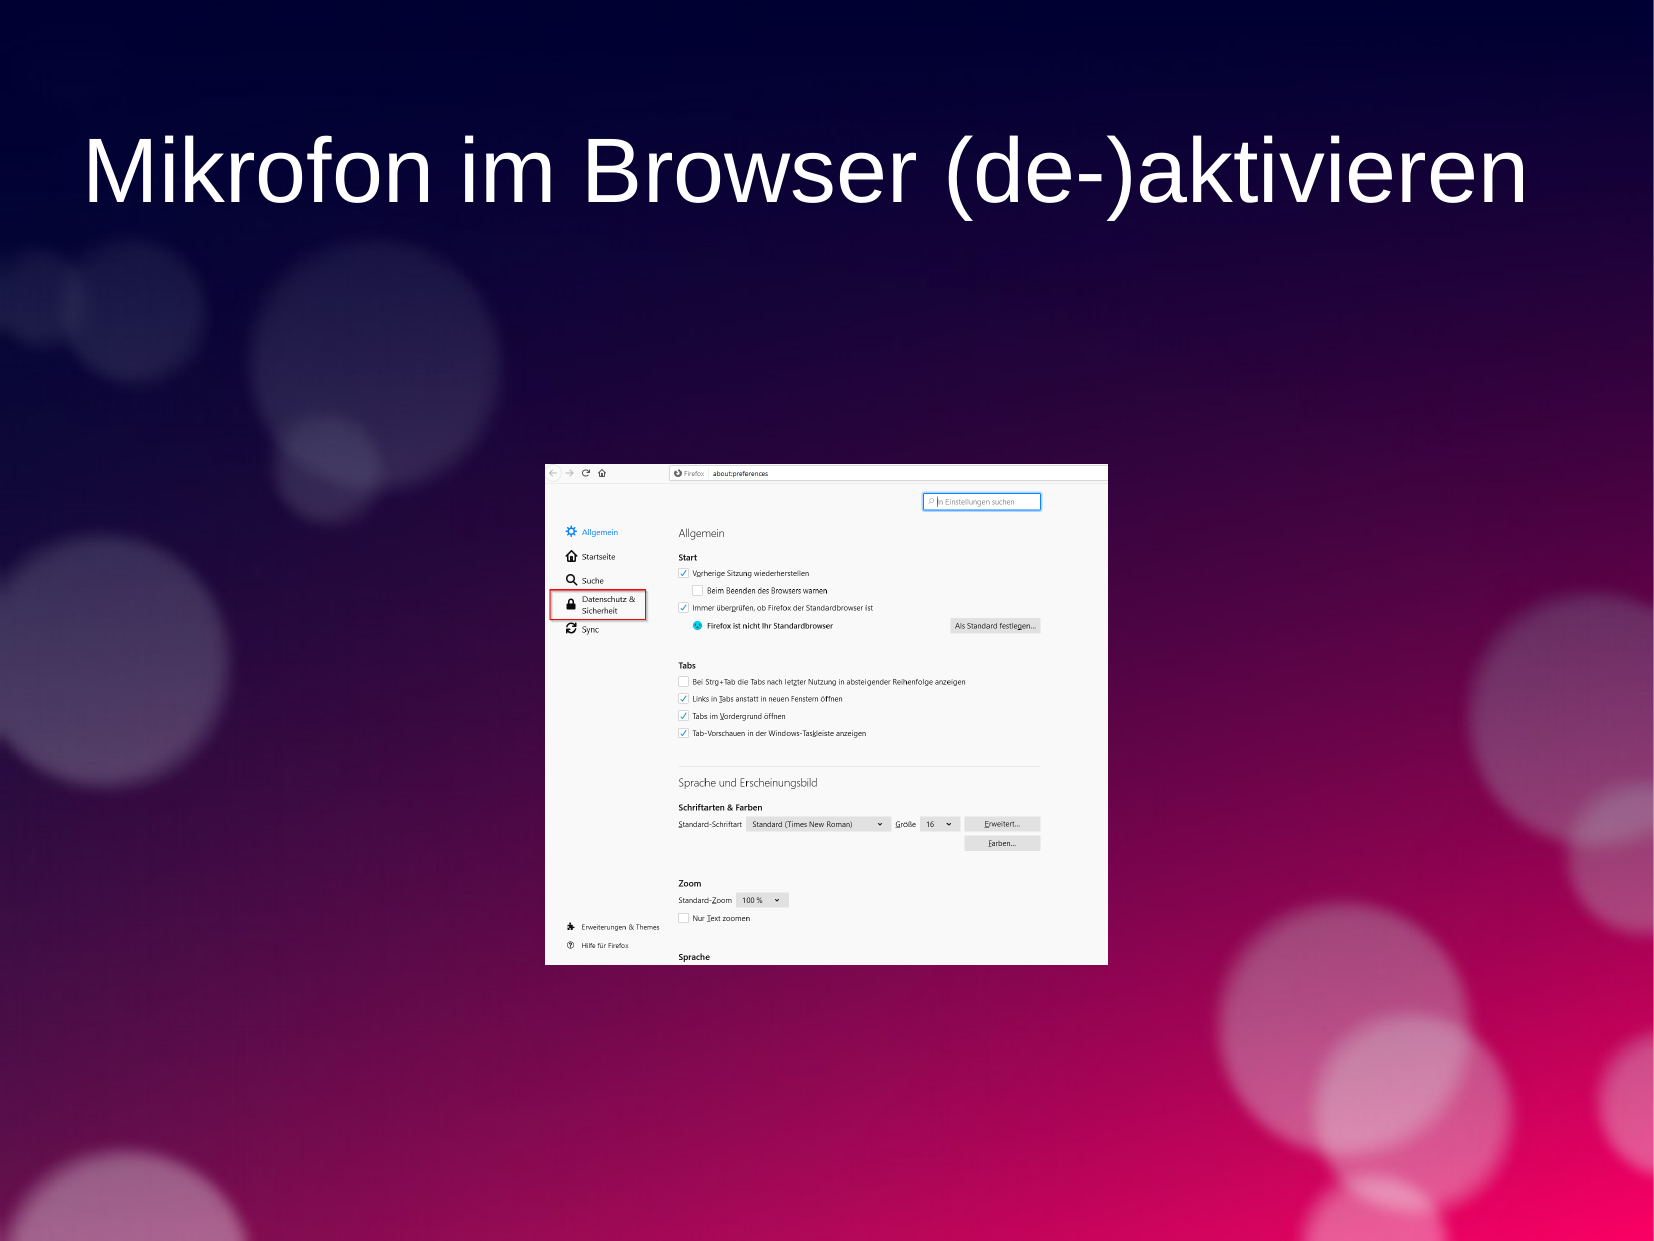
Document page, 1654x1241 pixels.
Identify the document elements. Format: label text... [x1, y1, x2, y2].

title Mikrofon im Browser (de-)aktivieren [82, 67, 1571, 275]
picture [0, 0, 1654, 1241]
